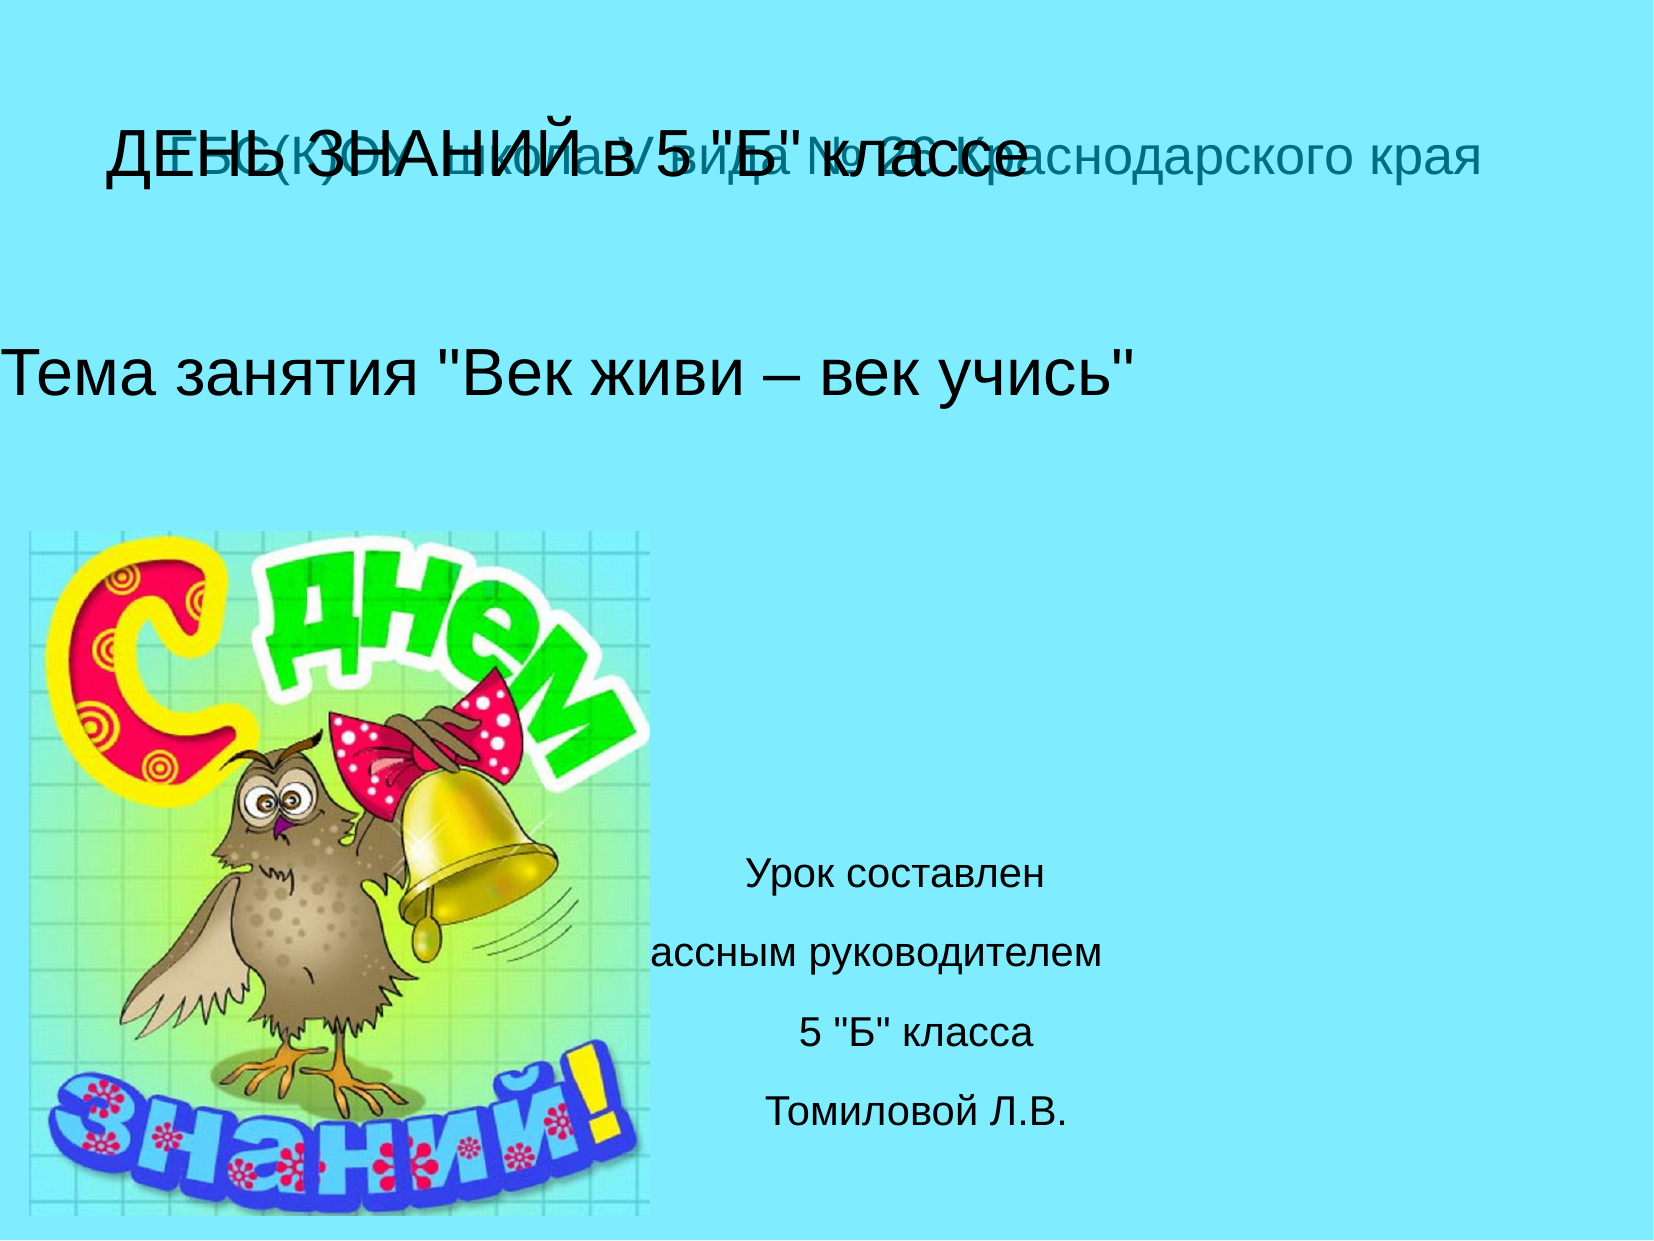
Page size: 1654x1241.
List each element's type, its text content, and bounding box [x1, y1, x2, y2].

subtitle ДЕНЬ ЗНАНИЙ в 5 "Б" классе Тема занятия "Век живи – век учись" Урок составлен классным руководителем 5 "Б" класса Томиловой Л.В. Г. Краснодар-2015 [0, 0, 1654, 1241]
picture [29, 531, 650, 1216]
